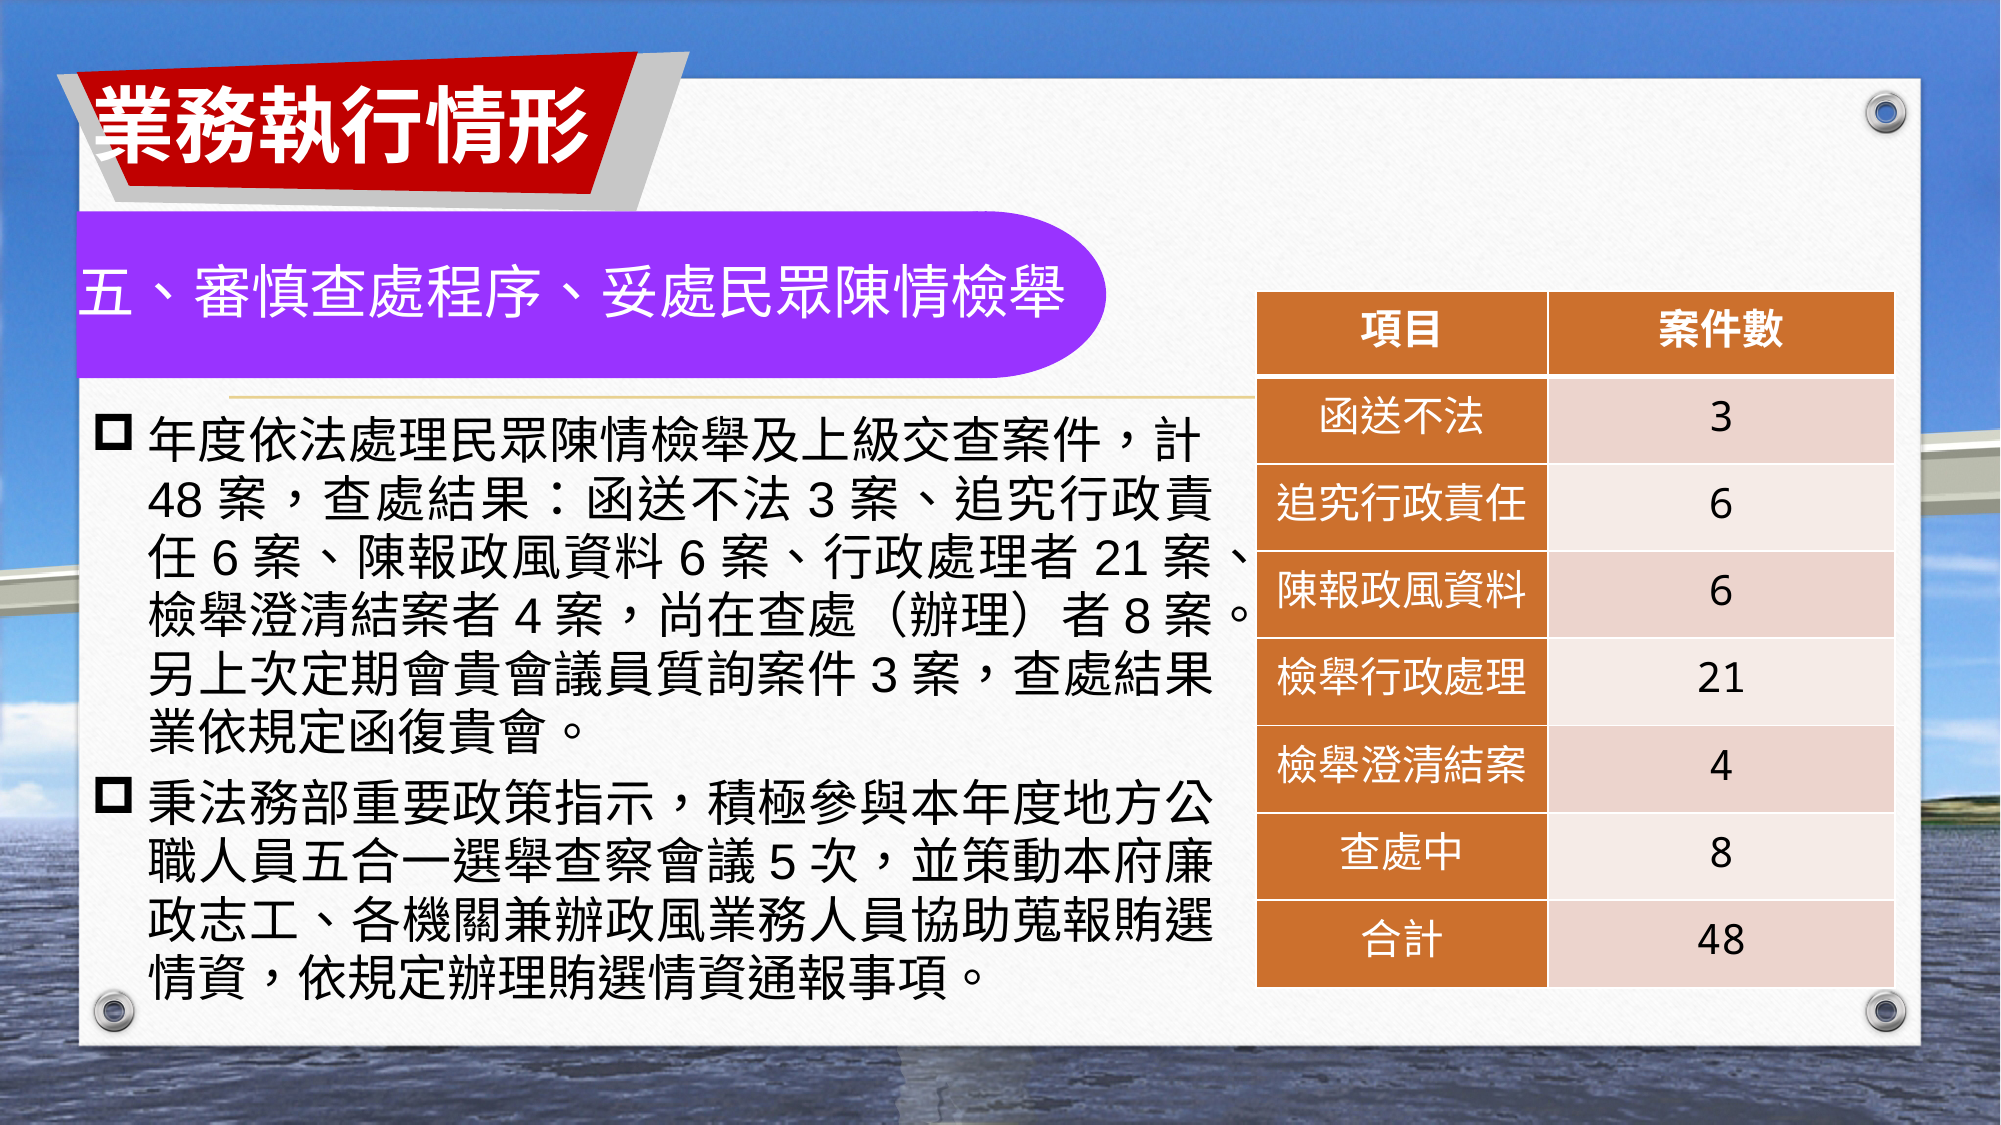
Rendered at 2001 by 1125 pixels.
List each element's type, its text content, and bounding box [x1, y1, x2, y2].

table_cell 檢舉行政處理 [1257, 639, 1547, 725]
text_box 五、審慎查處程序、妥處民眾陳情檢舉 [76, 236, 1067, 345]
table_cell 檢舉澄清結案 [1257, 726, 1547, 812]
table_cell 合計 [1257, 901, 1547, 987]
table_cell 21 [1549, 639, 1894, 725]
text_box [56, 51, 1107, 379]
picture [0, 0, 2001, 1125]
table_cell 4 [1549, 726, 1894, 812]
table_header 案件數 [1549, 292, 1894, 374]
table_cell 6 [1549, 465, 1894, 550]
table_cell 8 [1549, 814, 1894, 899]
table_cell 查處中 [1257, 814, 1547, 899]
table_header 項目 [1257, 292, 1547, 374]
text_box 年度依法處理民眾陳情檢舉及上級交查案件，計48案，查處結果：函送不法3案、追究行政責任6案、陳報政風資料6案、行政處理者21案、檢舉澄清結案者4案，尚在查處（辦理）者8案。另上次定期會貴會議員質詢案件3案，查處結果業依規定函復貴會。 秉法務部重要政策指示，積極參與本年度地方公職人員五合一選舉查察會議5次，並策動本府廉政志工、各機關兼辦政風業務人員協助蒐報賄選情資，依規定辦理賄選情資通報事項。 [76, 403, 1230, 1015]
table_cell 陳報政風資料 [1257, 552, 1547, 637]
text_box 業務執行情形 [76, 51, 638, 194]
table_cell 3 [1549, 379, 1894, 463]
table_cell 追究行政責任 [1257, 465, 1547, 550]
text_box 業務執行情形 [99, 122, 128, 130]
table_cell 6 [1549, 552, 1894, 637]
table_cell 函送不法 [1257, 379, 1547, 463]
table_cell 48 [1549, 901, 1894, 987]
text_box 業務執行情形 [122, 107, 144, 114]
